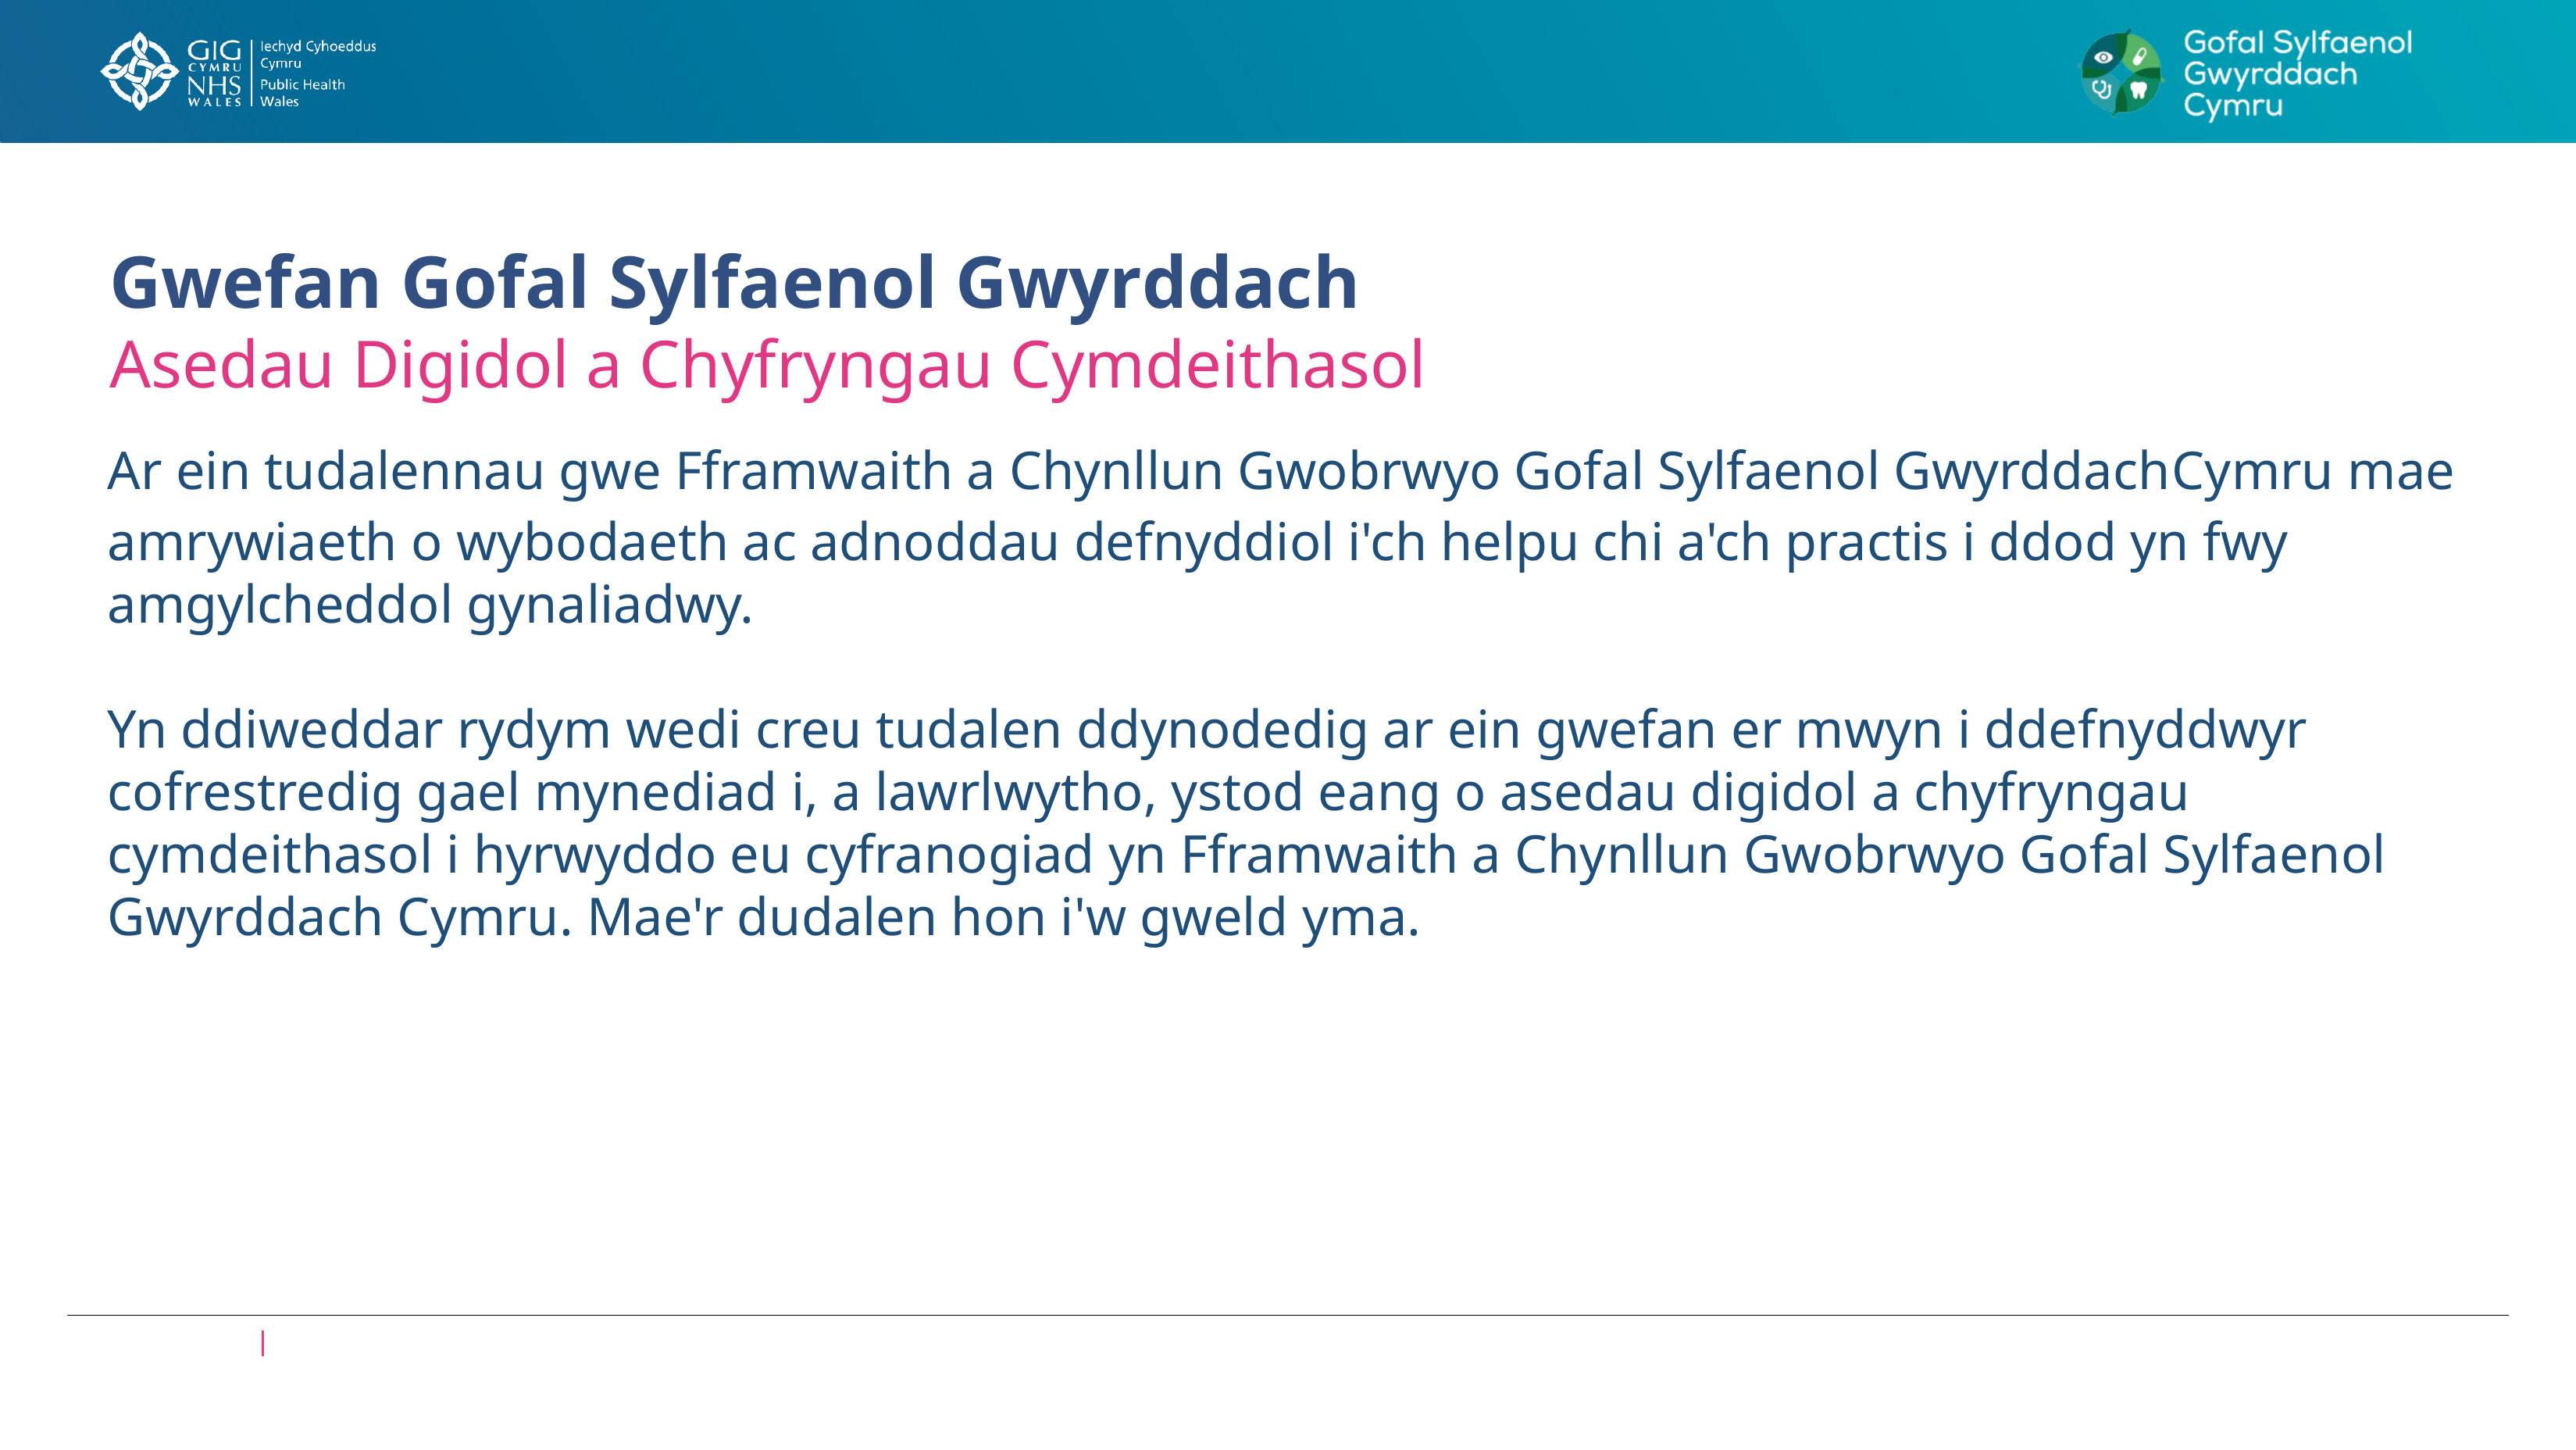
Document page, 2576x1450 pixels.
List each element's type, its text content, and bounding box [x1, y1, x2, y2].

text_box Gwefan Gofal Sylfaenol Gwyrddach Asedau Digidol a Chyfryngau Cymdeithasol [107, 234, 2244, 402]
picture [2028, 0, 2461, 167]
text_box Ar ein tudalennau gwe Fframwaith a Chynllun Gwobrwyo Gofal Sylfaenol Gwyrddach Cymru mae amrywiaeth o wybodaeth ac adnoddau defnyddiol i'ch helpu chi a'ch practis i ddod yn fwy amgylcheddol gynaliadwy. Yn ddiweddar rydym wedi creu tudalen ddynodedig ar ein gwefan er mwyn i ddefnyddwyr cofrestredig gael mynediad i, a lawrlwytho, ystod eang o asedau digidol a chyfryngau cymdeithasol i hyrwyddo eu cyfranogiad yn Fframwaith a Chynllun Gwobrwyo Gofal Sylfaenol Gwyrddach Cymru. Mae'r dudalen hon i'w gweld yma. [107, 435, 2461, 989]
